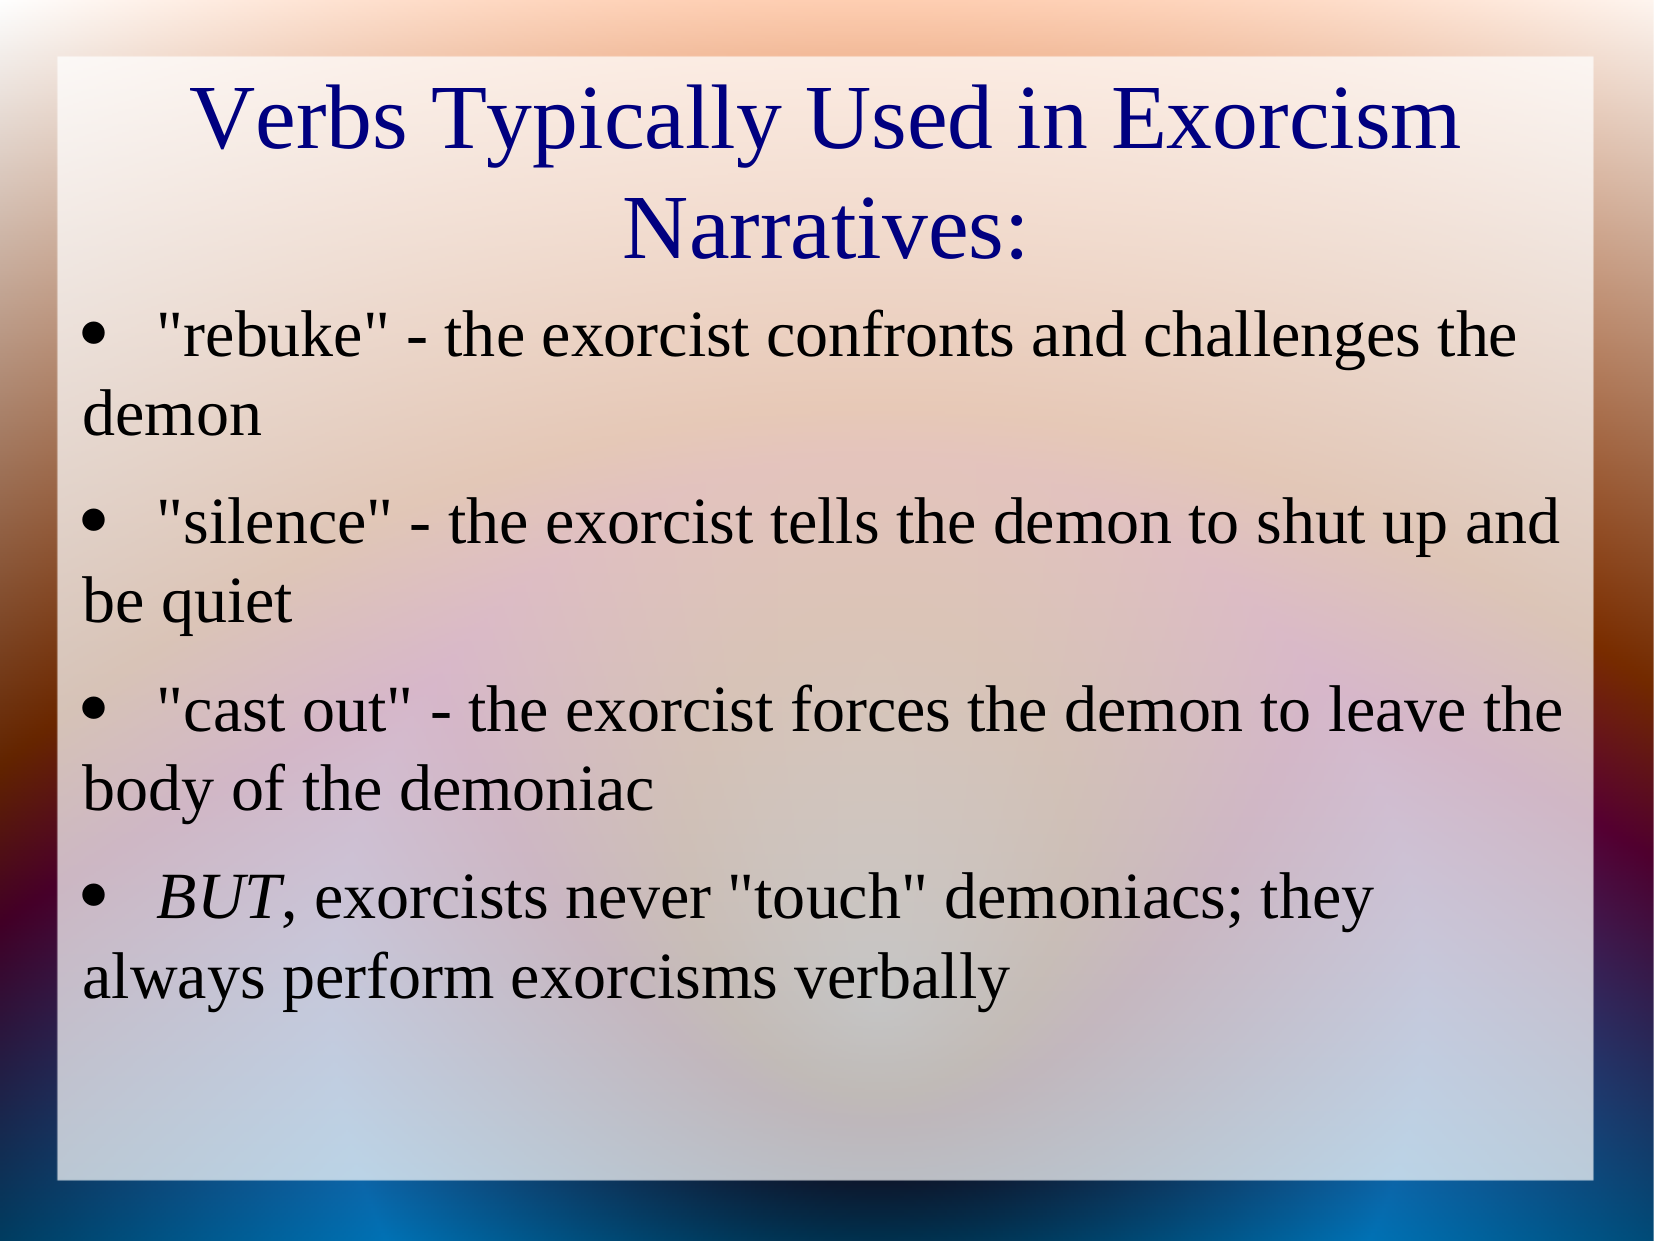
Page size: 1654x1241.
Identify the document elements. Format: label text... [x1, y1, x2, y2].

title Verbs Typically Used in Exorcism Narratives: [82, 57, 1571, 261]
list · "rebuke" - the exorcist confronts and challenges the demon · "silence" - the exorcist tells the demon to shut up and be quiet · "cast out" - the exorcist forces the demon to leave the body of the demoniac · BUT, exorcists never "touch" demoniacs; they always perform exorcisms verbally [82, 290, 1571, 1019]
